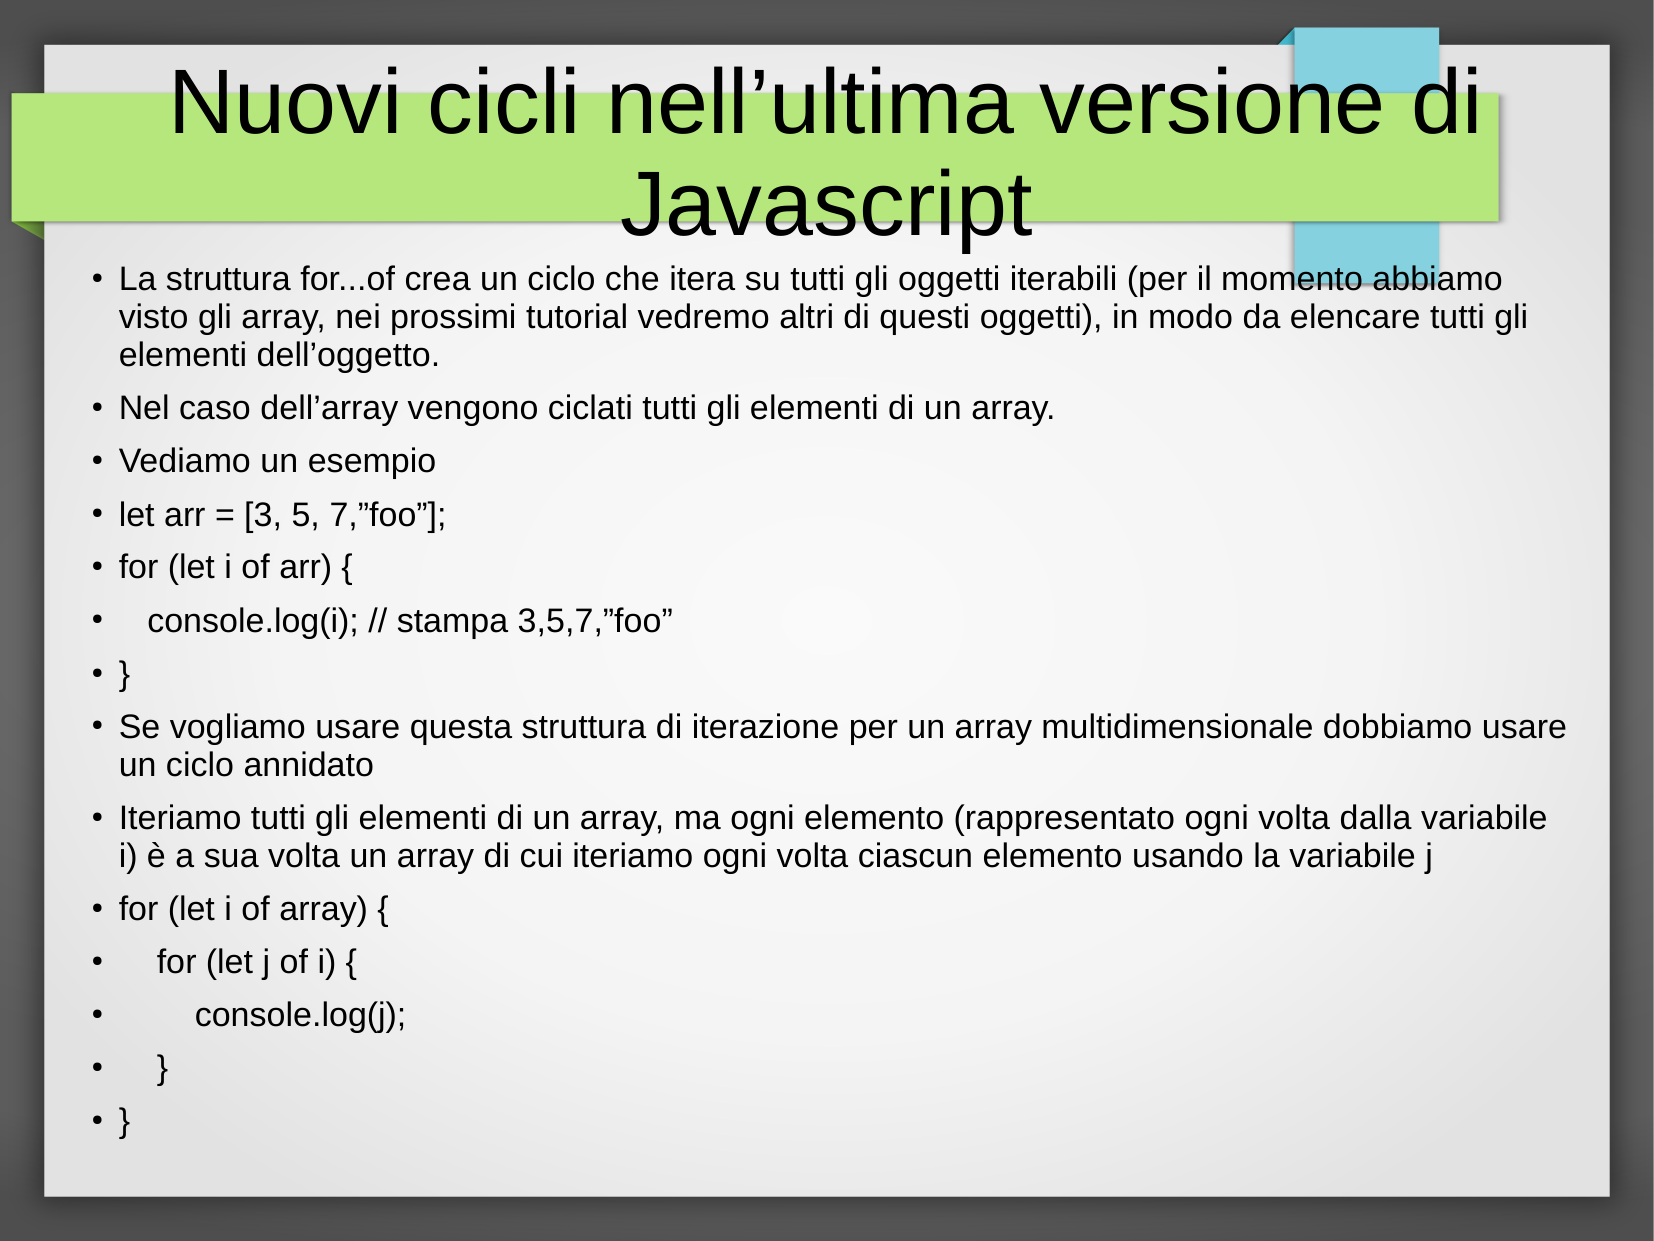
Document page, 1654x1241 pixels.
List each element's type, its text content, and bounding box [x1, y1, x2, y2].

title Nuovi cicli nell’ultima versione di Javascript [82, 49, 1571, 257]
picture [0, 0, 1654, 1241]
list La struttura for...of crea un ciclo che itera su tutti gli oggetti iterabili (per il momento abbiamo visto gli array, nei prossimi tutorial vedremo altri di questi oggetti), in modo da elencare tutti gli elementi dell’oggetto. Nel caso dell’array vengono ciclati tutti gli elementi di un array. Vediamo un esempio let arr = [3, 5, 7,”foo”]; for (let i of arr) { console.log(i); // stampa 3,5,7,”foo” } Se vogliamo usare questa struttura di iterazione per un array multidimensionale dobbiamo usare un ciclo annidato Iteriamo tutti gli elementi di un array, ma ogni elemento (rappresentato ogni volta dalla variabile i) è a sua volta un array di cui iteriamo ogni volta ciascun elemento usando la variabile j for (let i of array) { for (let j of i) { console.log(j); } } [82, 259, 1571, 1170]
